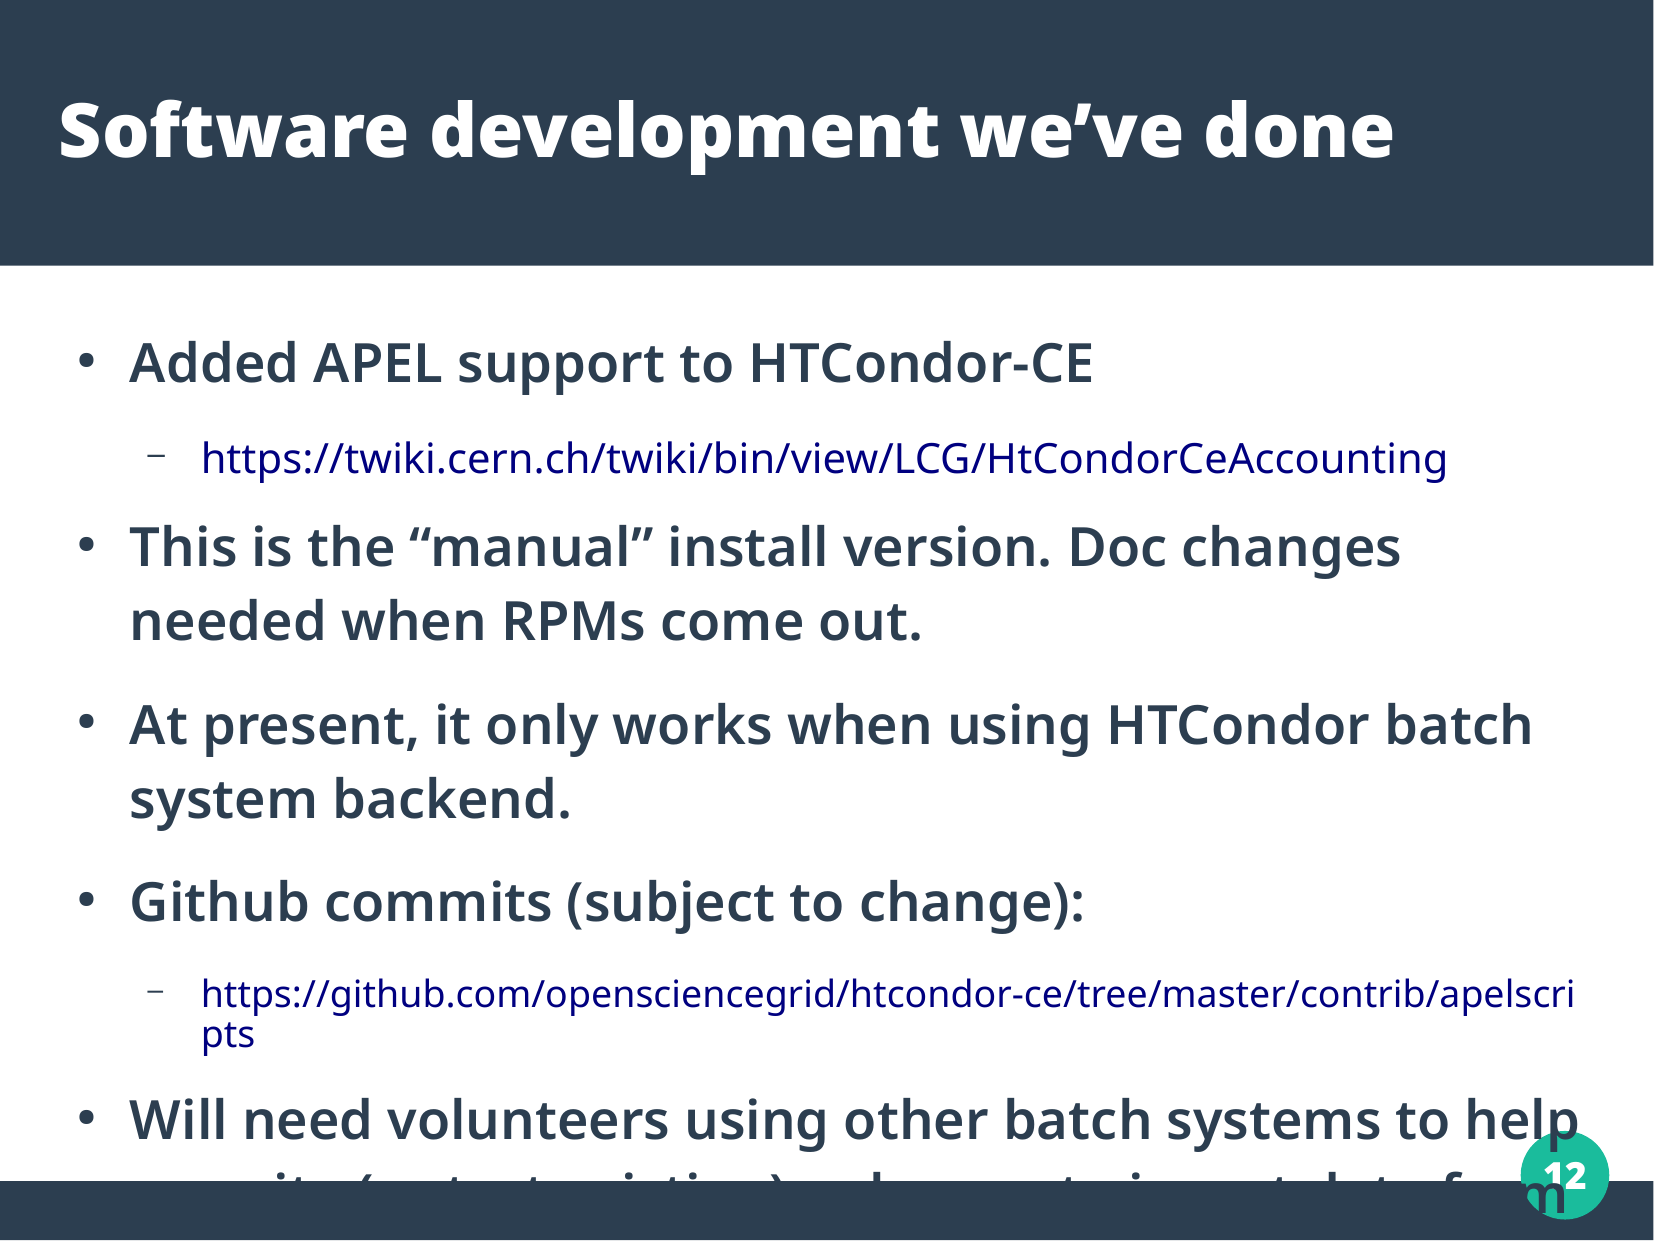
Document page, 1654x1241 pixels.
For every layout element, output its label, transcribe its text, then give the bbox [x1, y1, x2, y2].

list Added APEL support to HTCondor-CE https://twiki.cern.ch/twiki/bin/view/LCG/HtCondorCeAccounting This is the “manual” install version. Doc changes needed when RPMs come out. At present, it only works when using HTCondor batch system backend. Github commits (subject to change): https://github.com/opensciencegrid/htcondor-ce/tree/master/contrib/apelscripts Will need volunteers using other batch systems to help us write (or test existing) schemes to ingest data from other batch systems such as SGE, PBS, LSF, SLURM, … [59, 324, 1595, 1152]
title Software development we’ve done [59, 49, 1595, 207]
